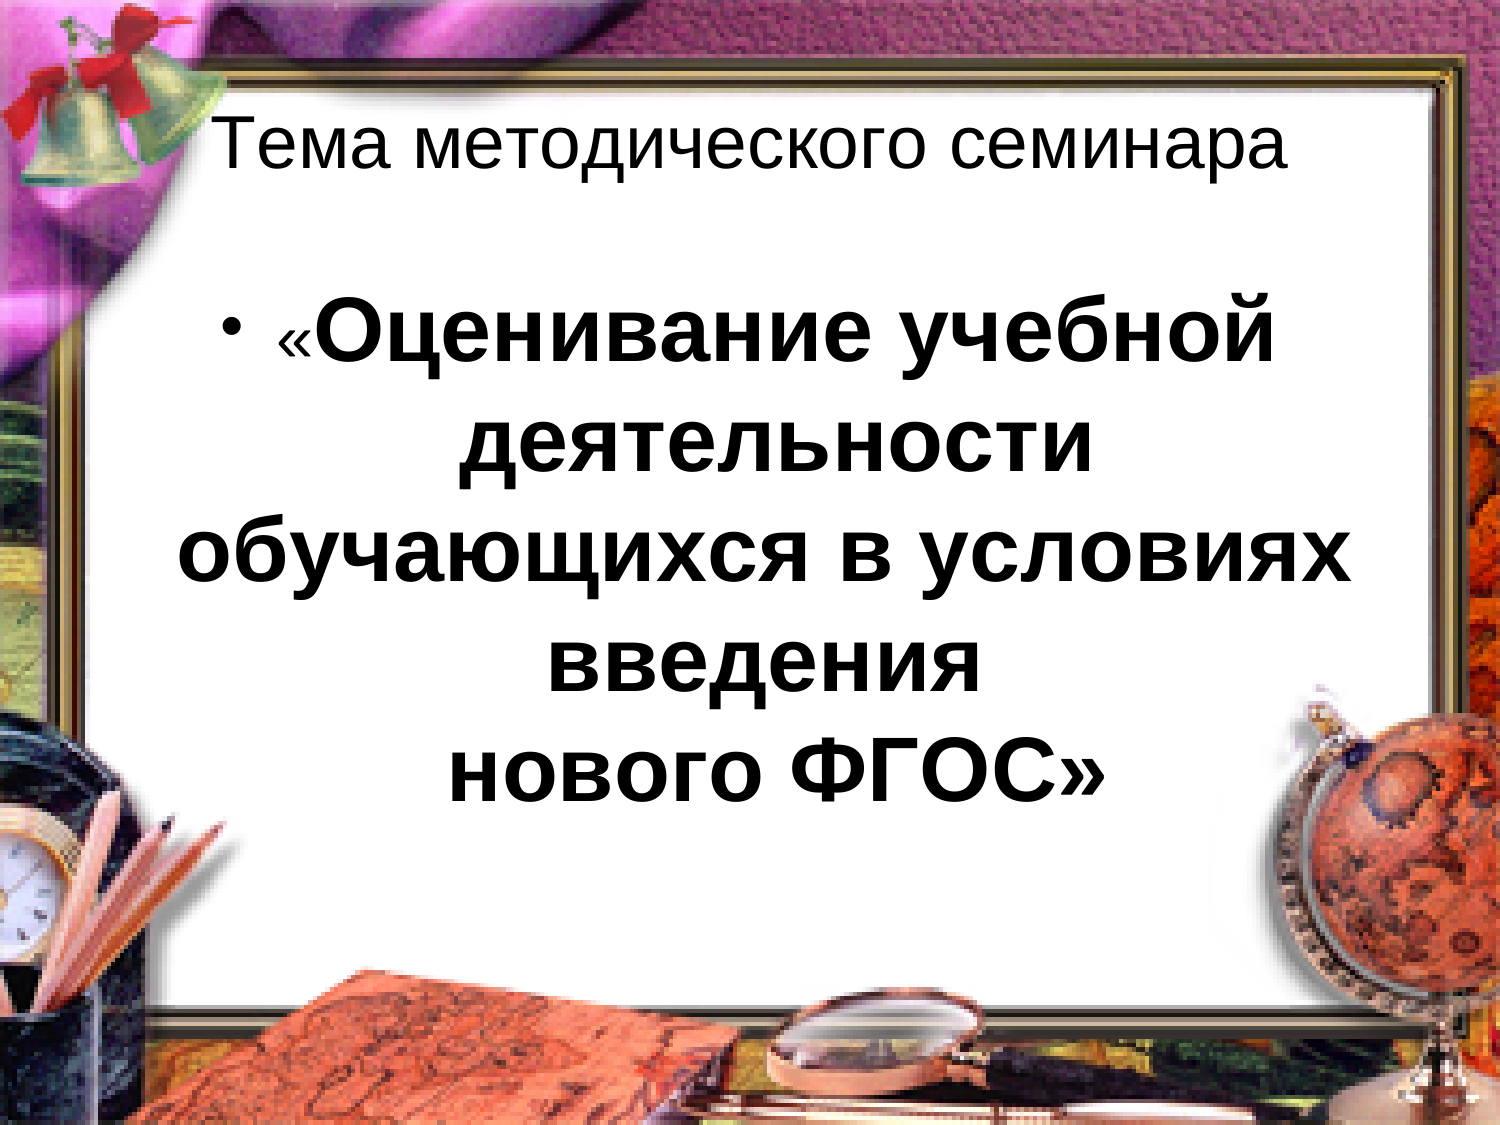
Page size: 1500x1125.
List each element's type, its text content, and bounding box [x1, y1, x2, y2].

text_box Тема методического семинара [75, 45, 1426, 233]
picture [0, 0, 1500, 1125]
text_box «Оценивание учебной деятельности обучающихся в условиях введения нового ФГОС» [75, 262, 1426, 1005]
